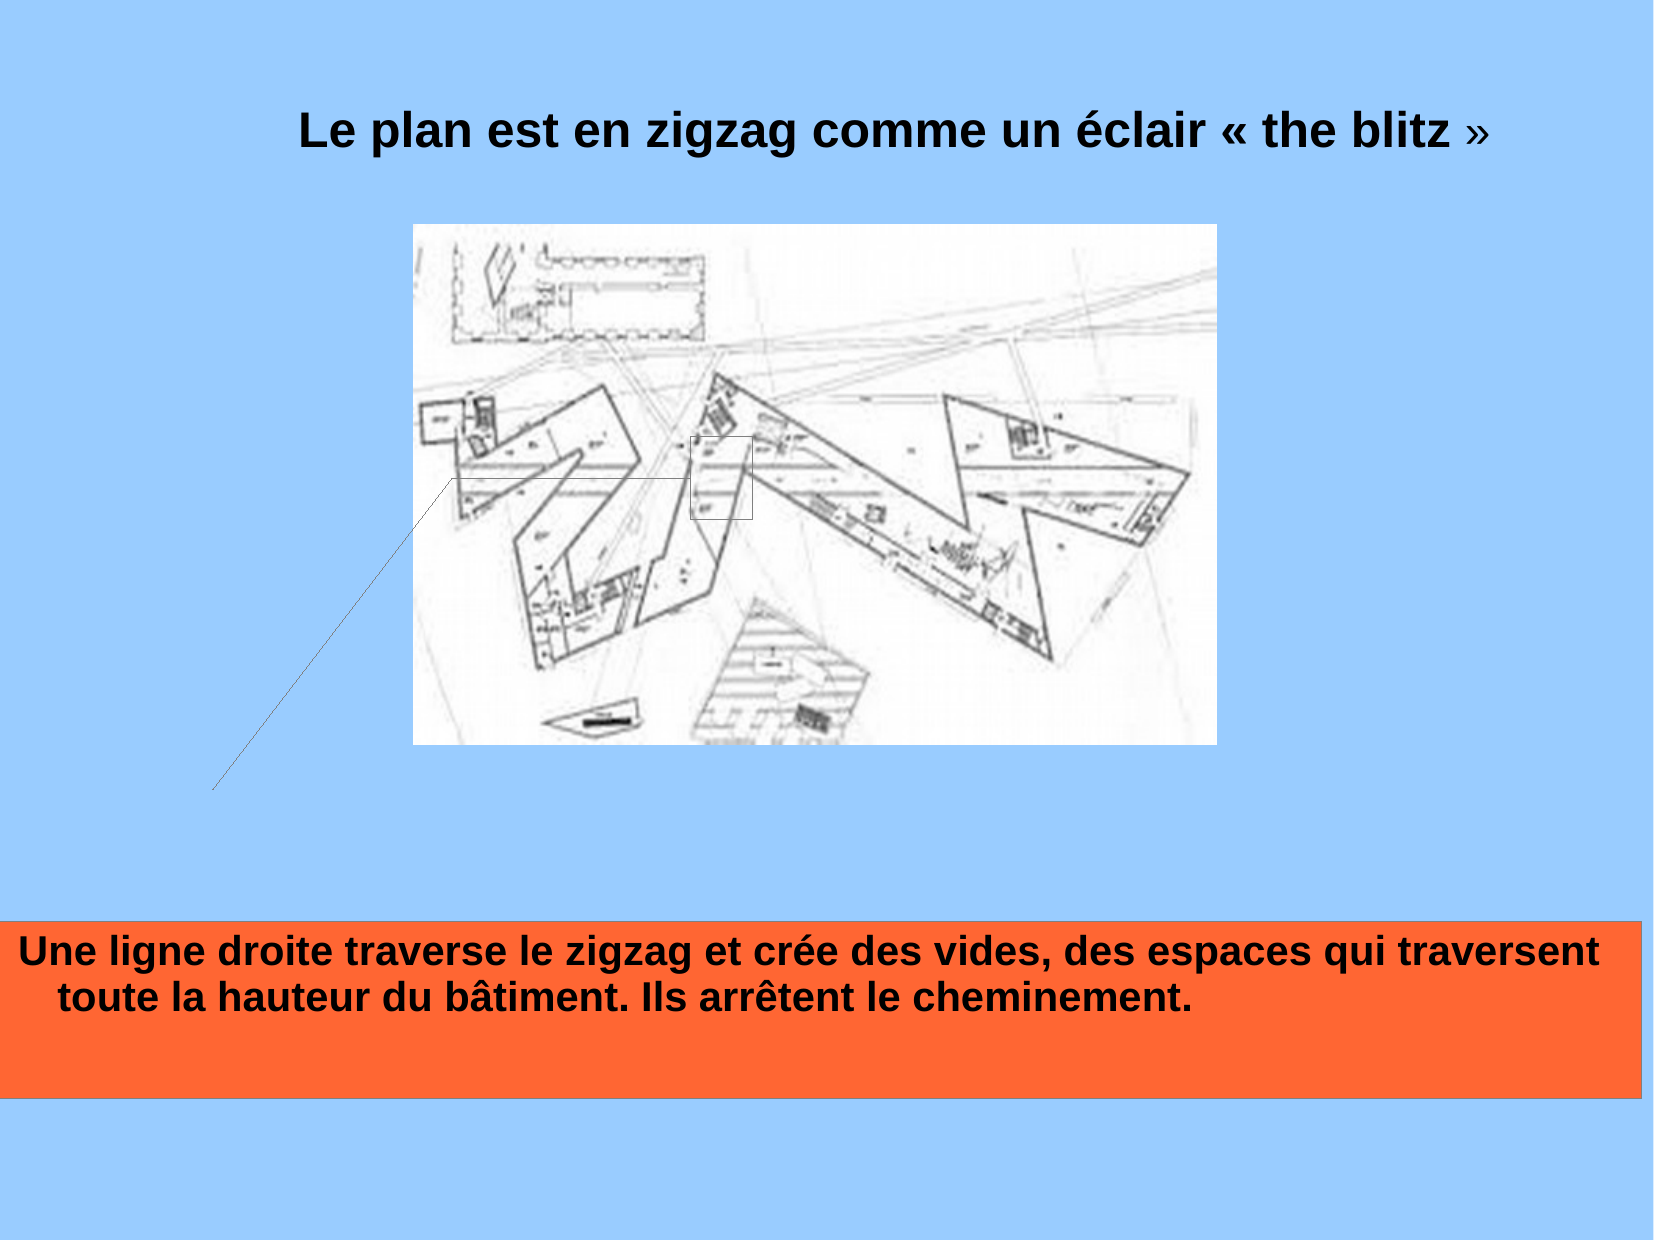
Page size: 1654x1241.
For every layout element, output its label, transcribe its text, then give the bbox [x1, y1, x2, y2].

text_box Une ligne droite traverse le zigzag et crée des vides, des espaces qui traversent toute la hauteur du bâtiment. Ils arrêtent le cheminement. [0, 921, 1642, 1099]
picture [413, 224, 1217, 745]
text_box Le plan est en zigzag comme un éclair « the blitz » [283, 94, 1506, 218]
